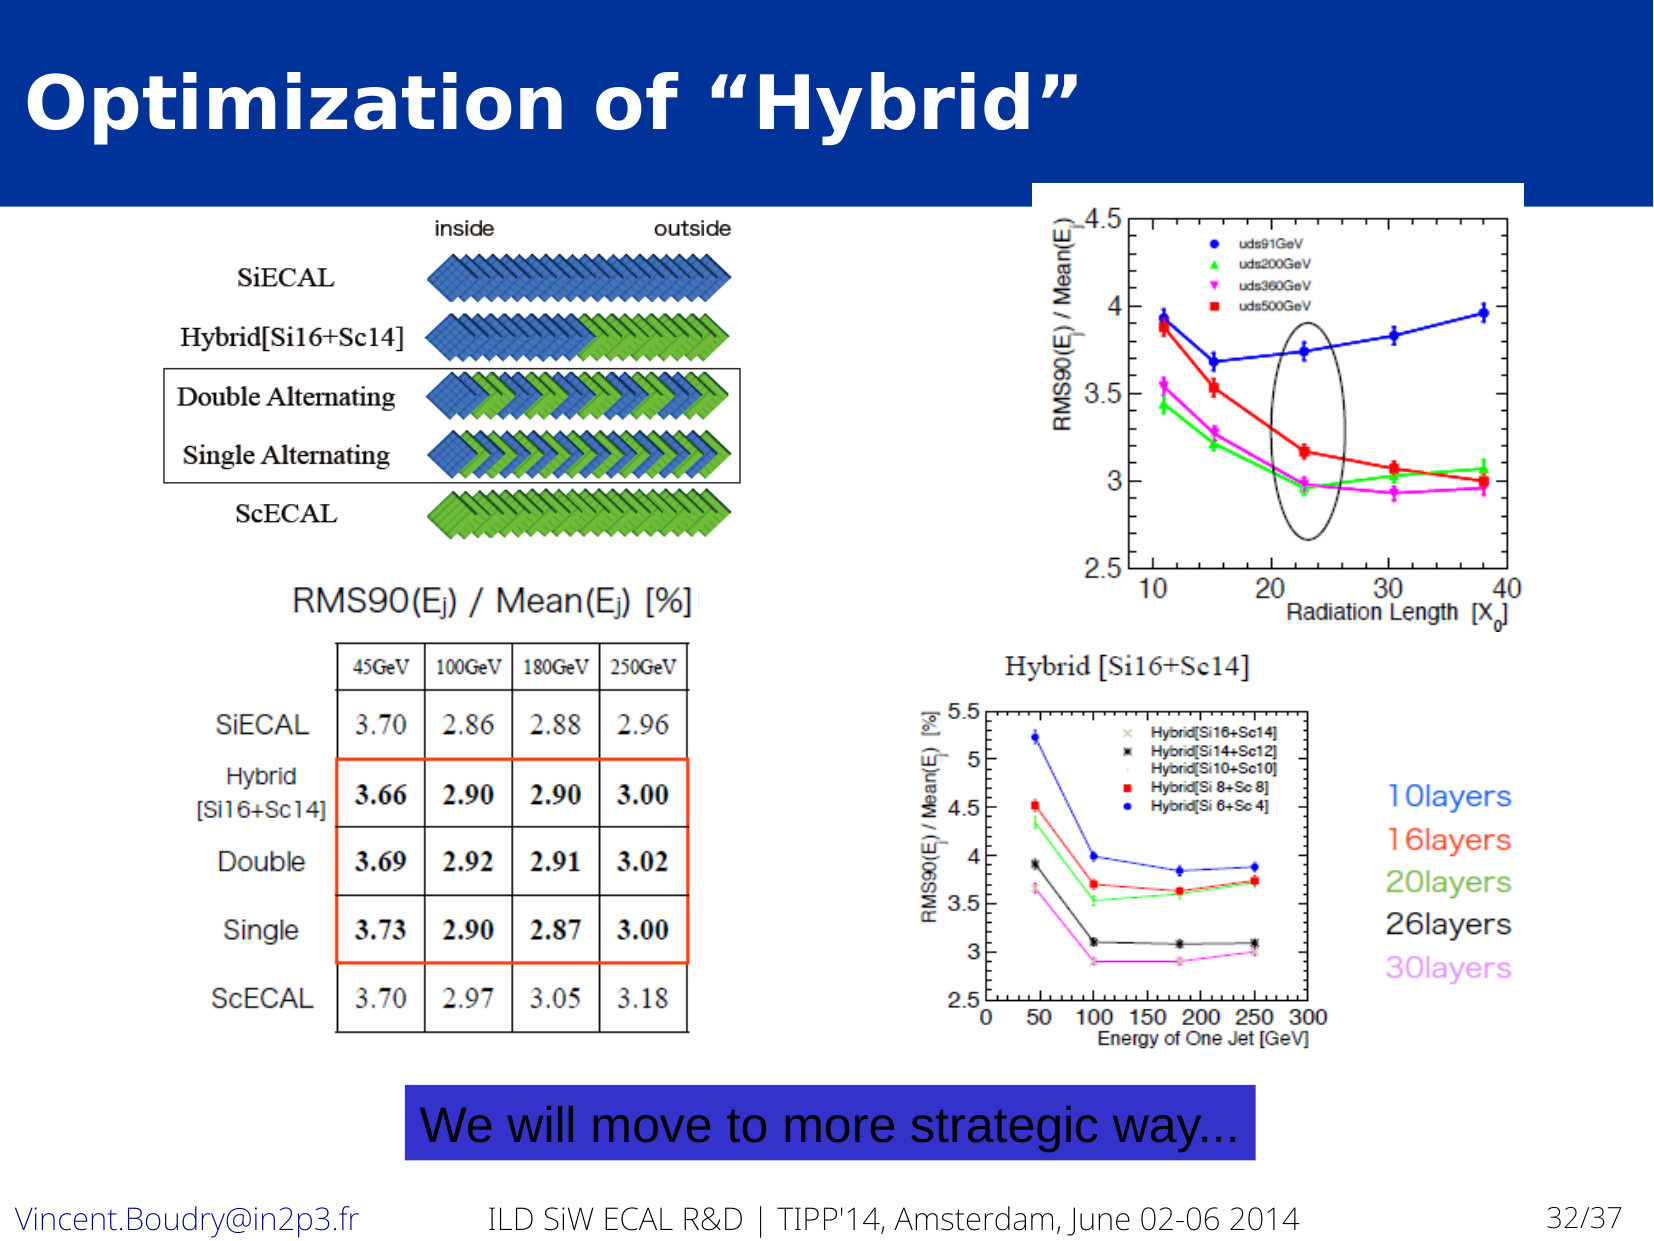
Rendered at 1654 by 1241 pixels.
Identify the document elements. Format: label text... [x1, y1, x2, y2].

picture [913, 183, 1527, 1069]
text_box We will move to more strategic way... [404, 1084, 1256, 1161]
picture [158, 210, 749, 1048]
title Optimization of “Hybrid” [24, 17, 1635, 191]
